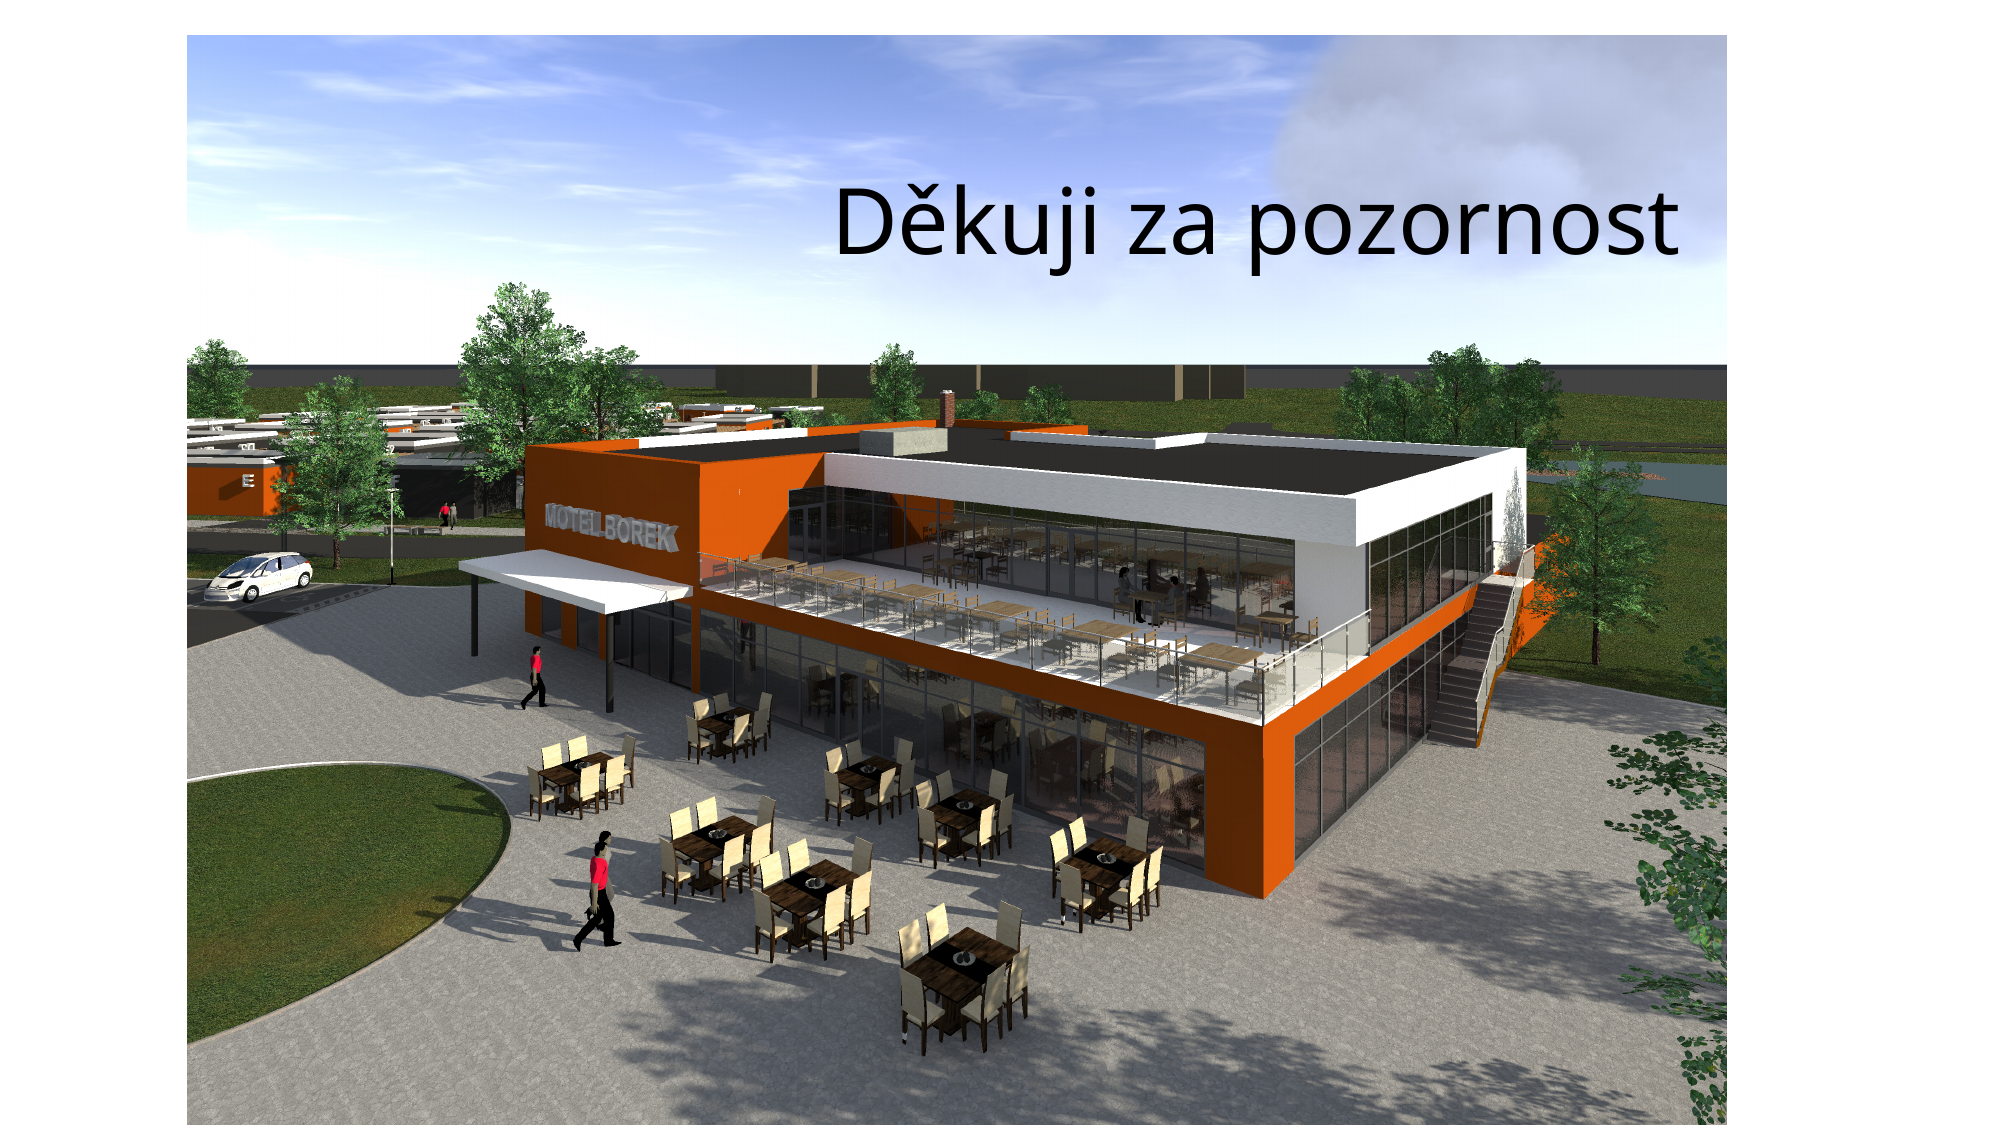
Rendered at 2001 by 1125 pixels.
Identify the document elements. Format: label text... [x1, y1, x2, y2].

text_box Děkuji za pozornost [393, 115, 2000, 334]
picture [187, 35, 1727, 1125]
